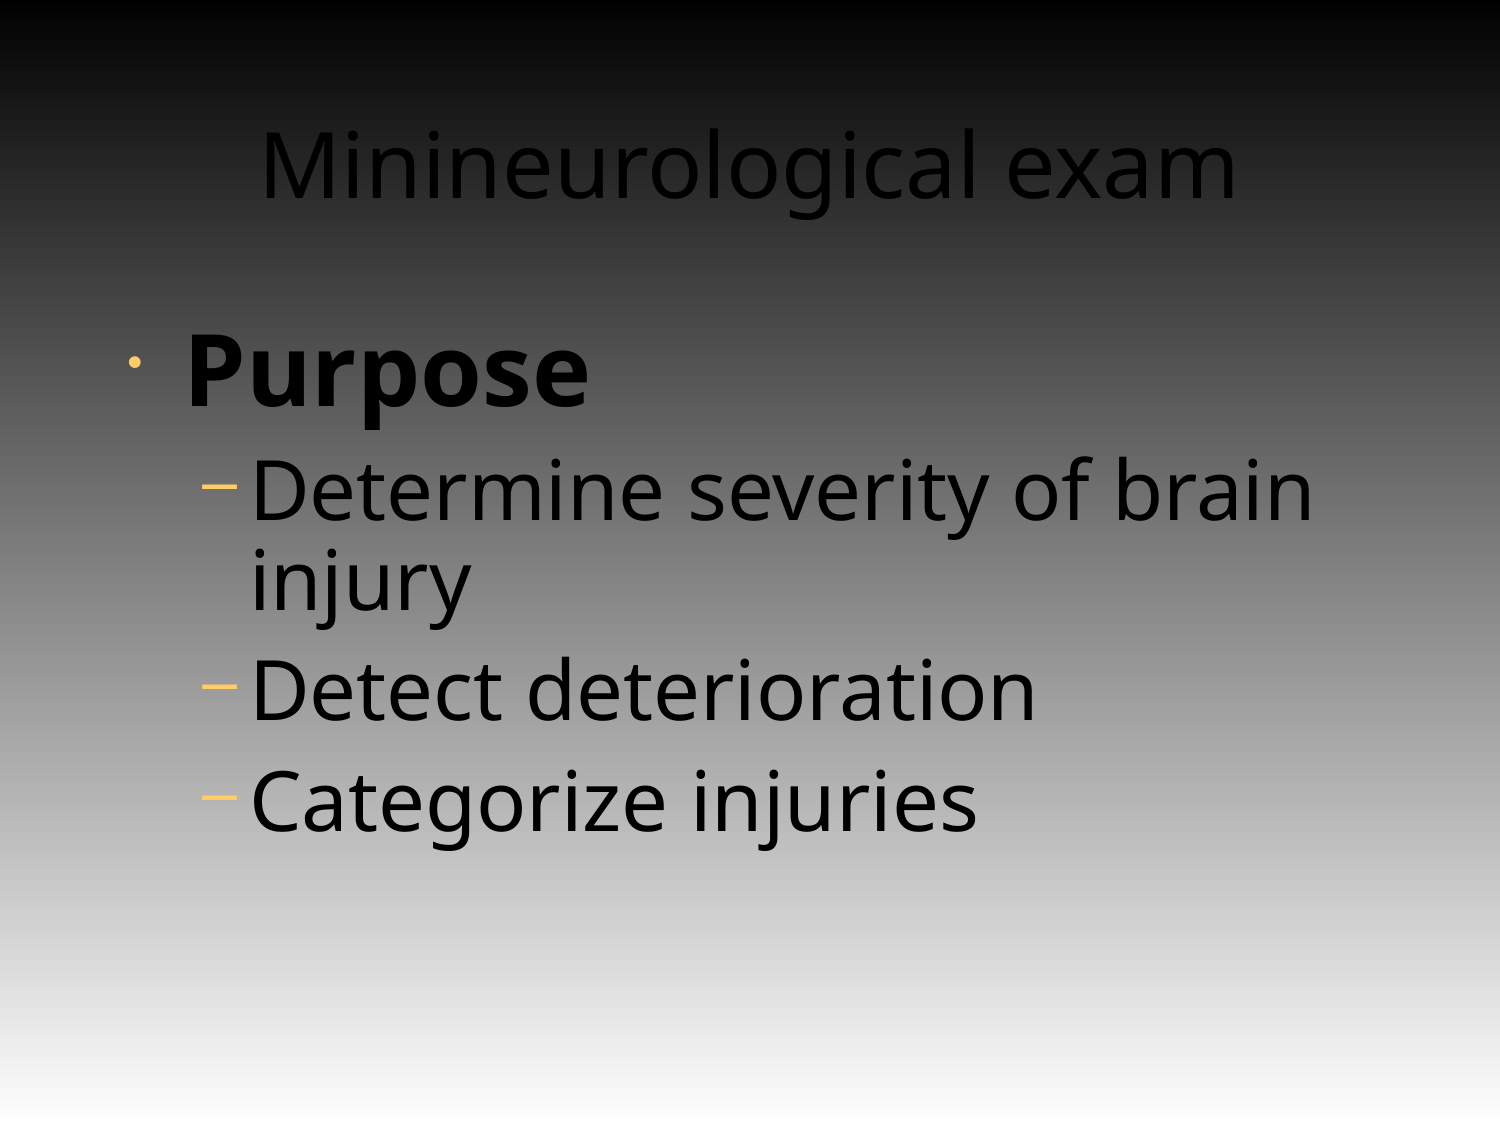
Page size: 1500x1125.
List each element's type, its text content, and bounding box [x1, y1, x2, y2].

list Purpose Determine severity of brain injury Detect deterioration Categorize injuries [112, 312, 1388, 988]
title Minineurological exam [112, 99, 1388, 288]
